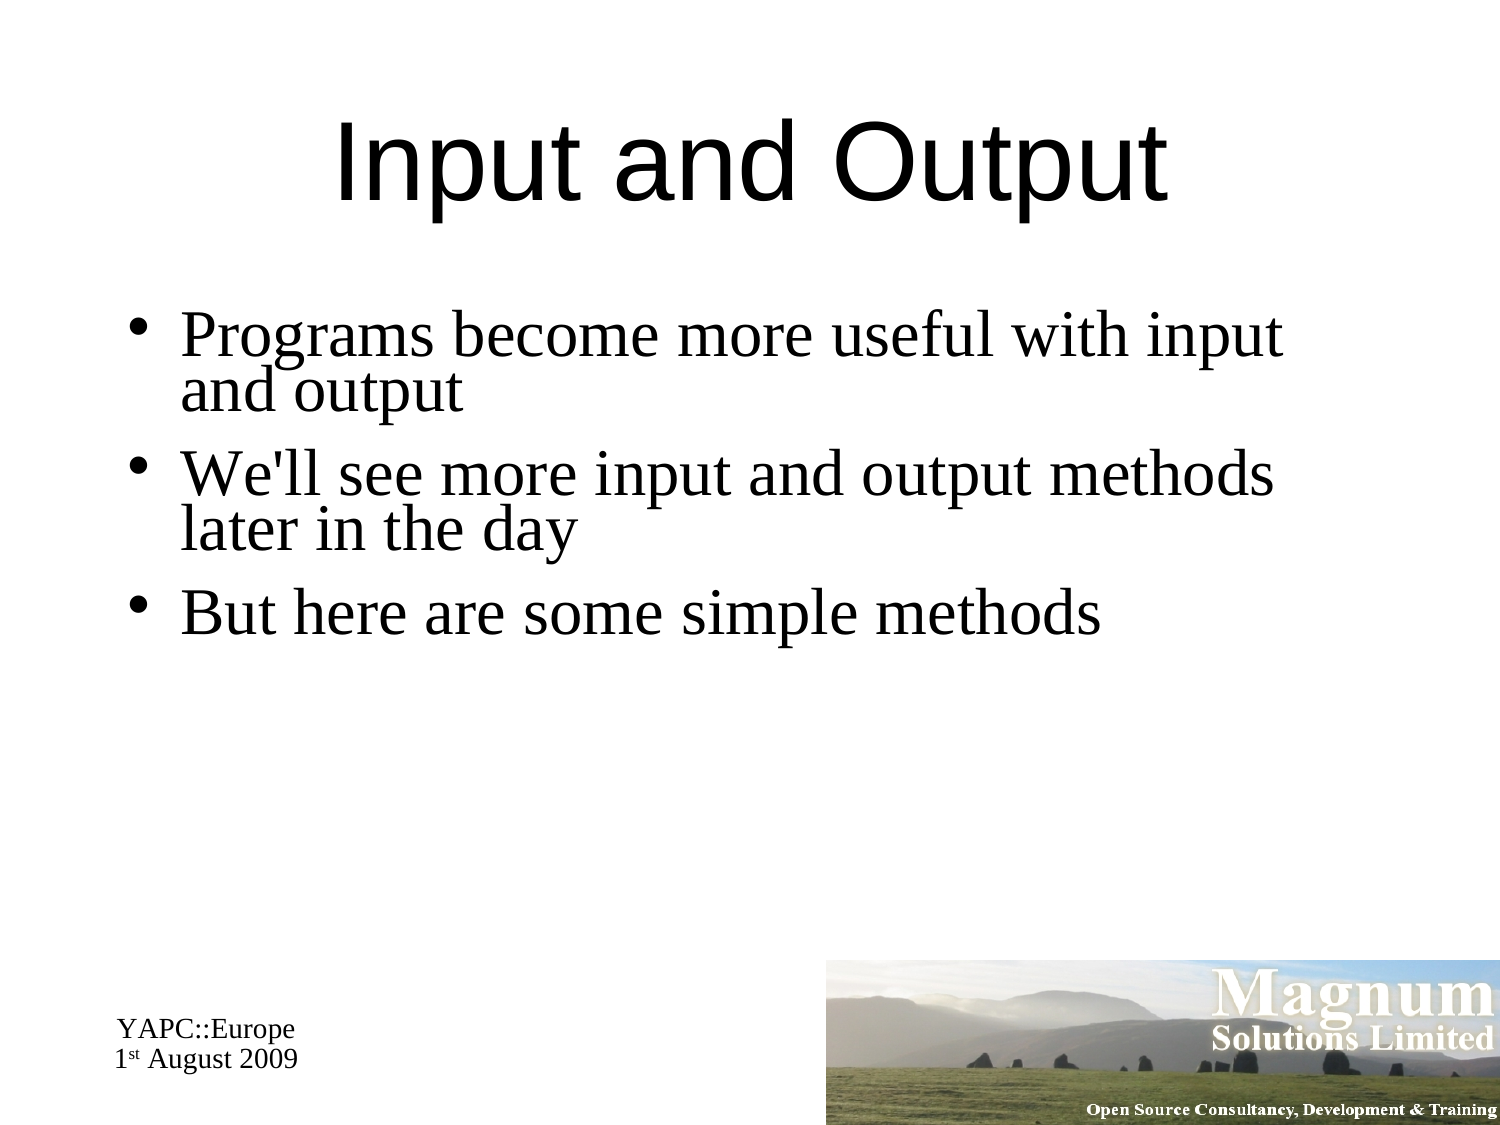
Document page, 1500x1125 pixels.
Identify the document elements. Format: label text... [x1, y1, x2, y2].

picture [826, 960, 1500, 1125]
list Programs become more useful with input and output We'll see more input and output methods later in the day But here are some simple methods [110, 312, 1391, 666]
title Input and Output [110, 26, 1391, 296]
